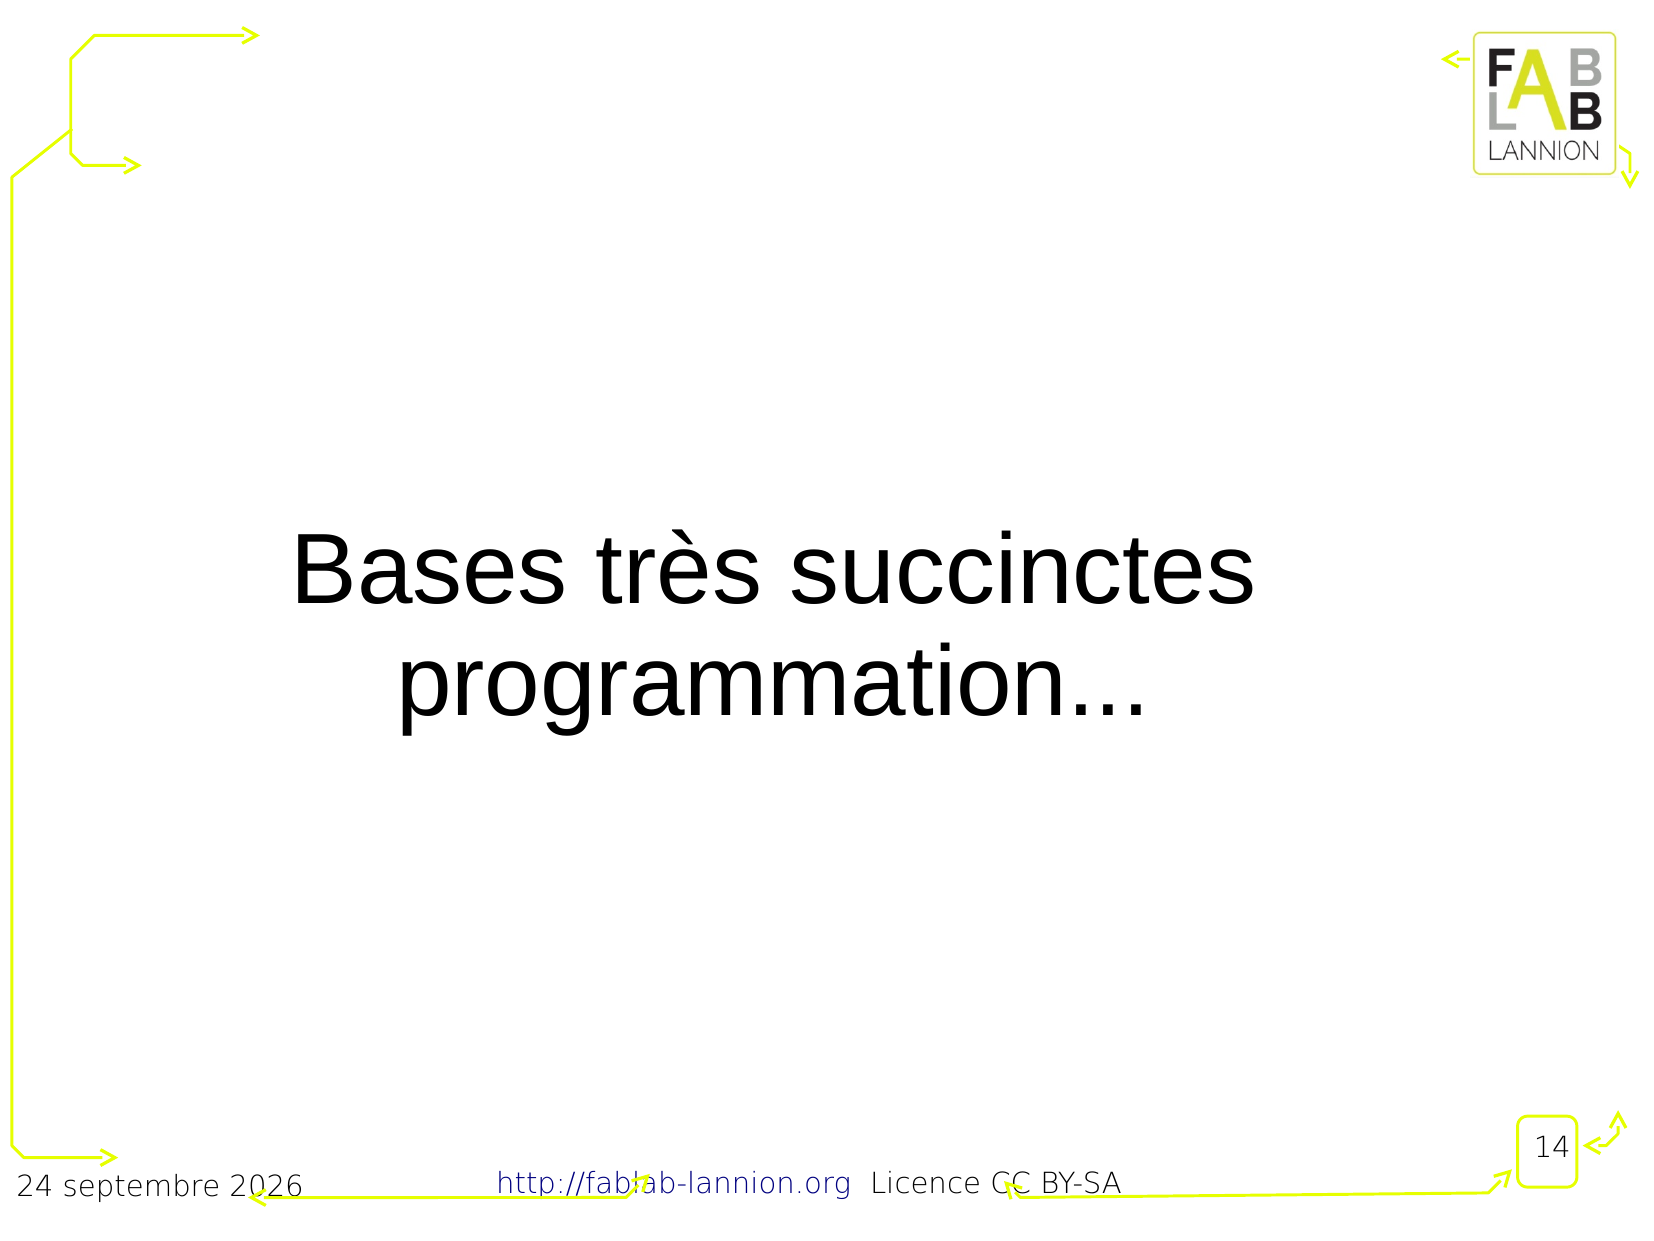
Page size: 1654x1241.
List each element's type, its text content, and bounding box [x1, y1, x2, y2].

title Bases très succinctes programmation... [94, 513, 1453, 737]
picture [1470, 29, 1619, 178]
